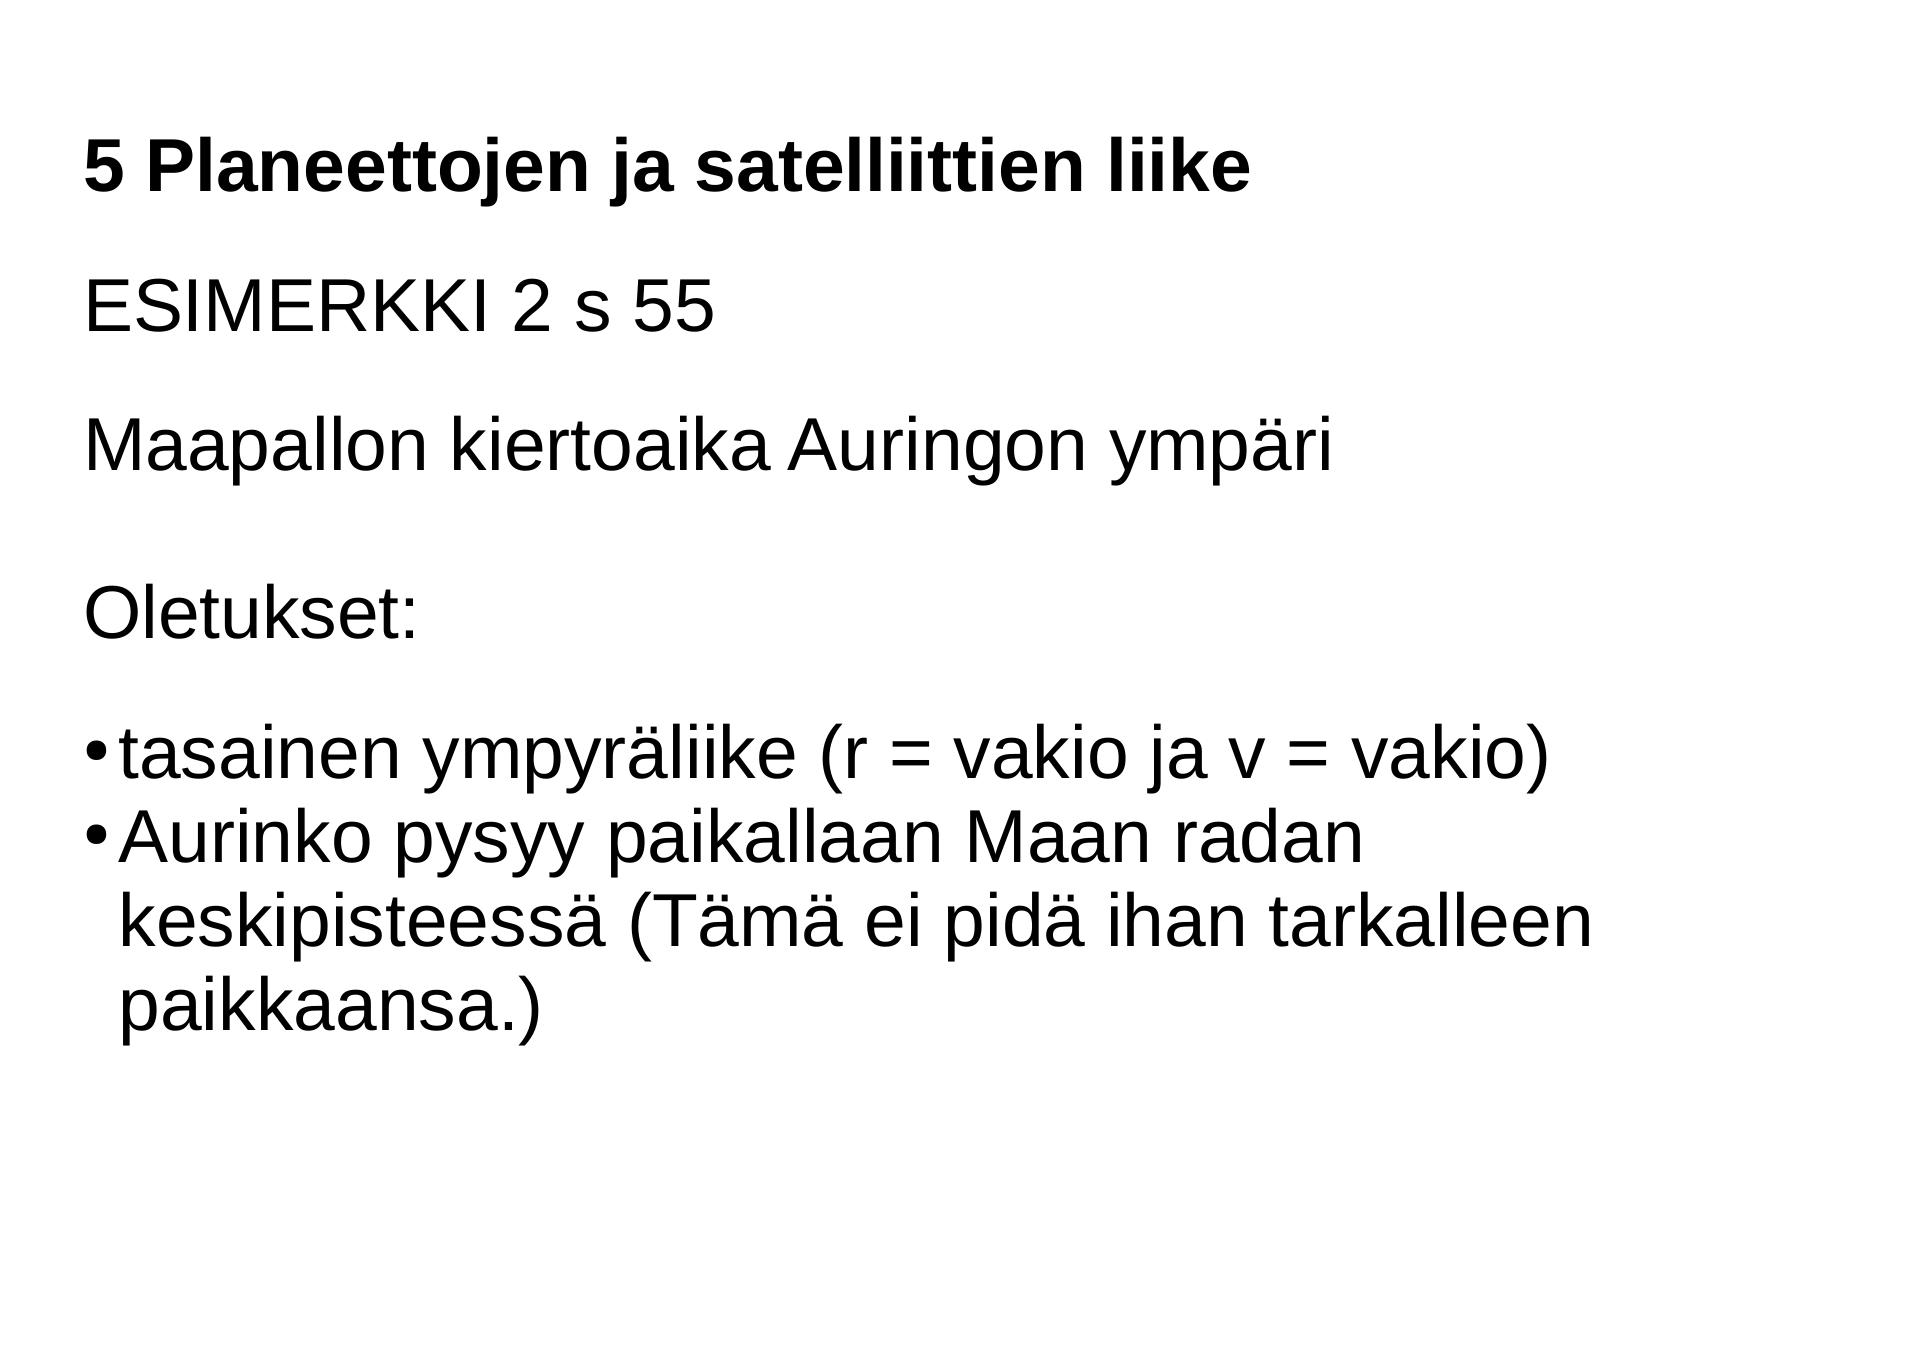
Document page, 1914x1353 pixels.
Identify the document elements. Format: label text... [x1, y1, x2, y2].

text_box 5 Planeettojen ja satelliittien liike ESIMERKKI 2 s 55 Maapallon kiertoaika Auringon ympäri Oletukset: tasainen ympyräliike (r = vakio ja v = vakio) Aurinko pysyy paikallaan Maan radan keskipisteessä (Tämä ei pidä ihan tarkalleen paikkaansa.) [68, 115, 1873, 1139]
